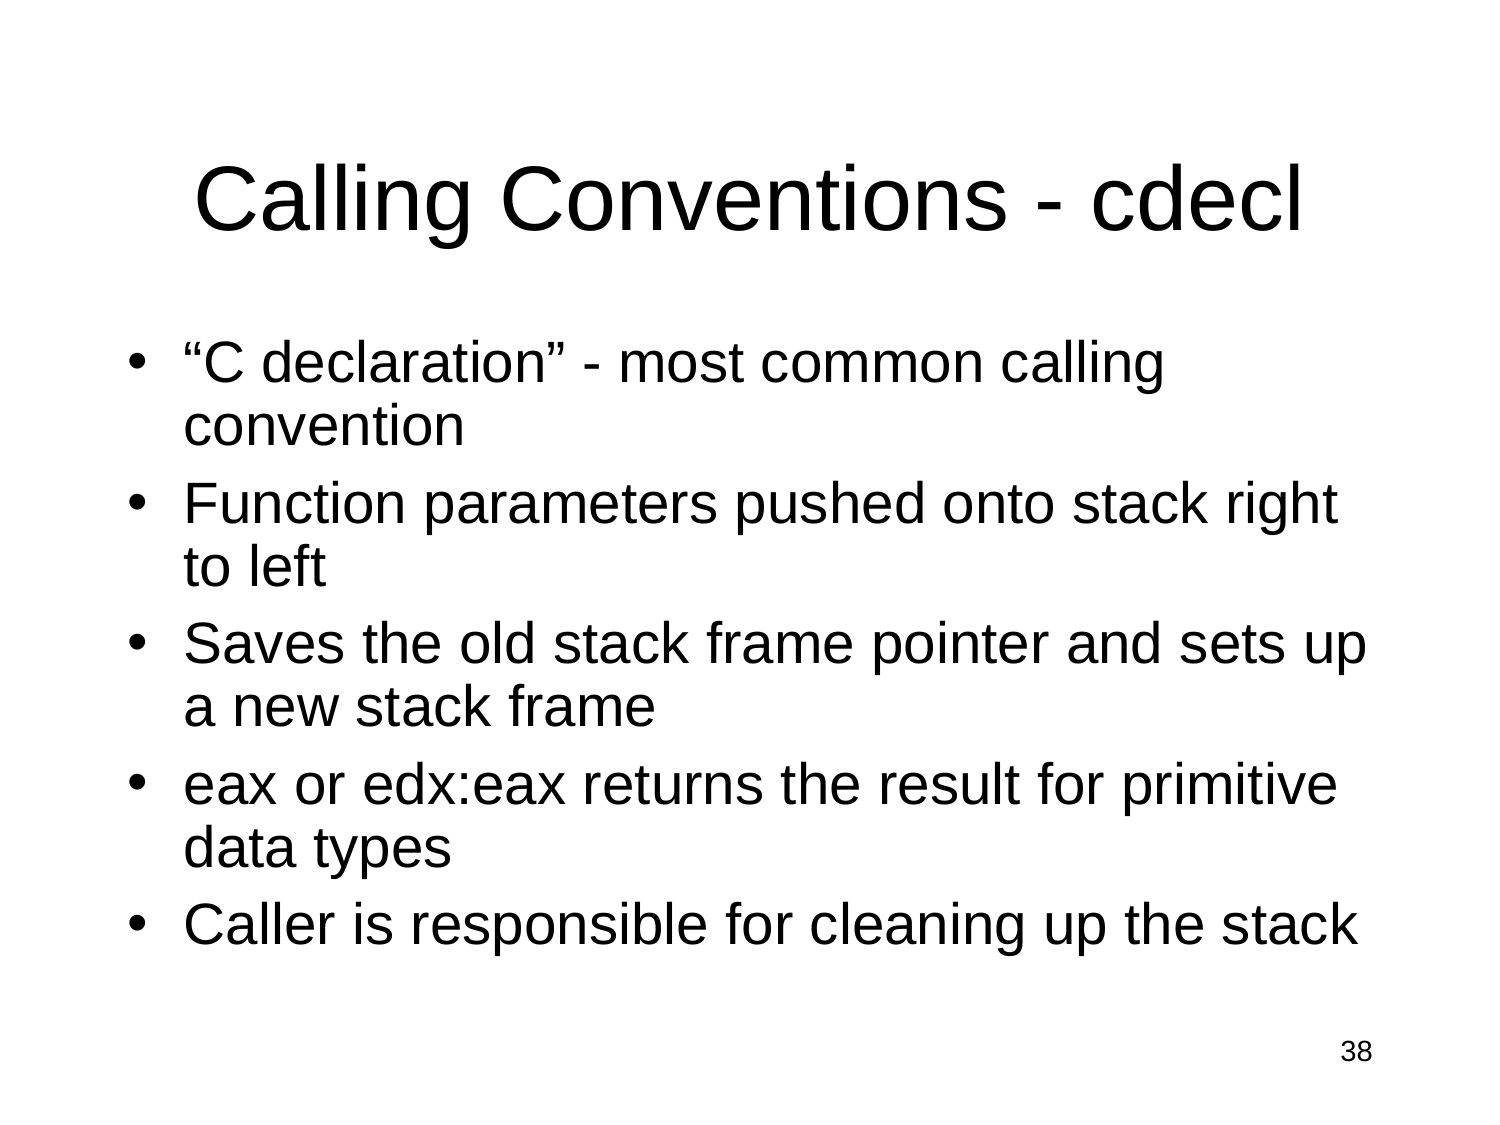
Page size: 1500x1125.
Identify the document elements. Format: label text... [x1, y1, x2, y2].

text_box <number> [1074, 1025, 1388, 1101]
title Calling Conventions - cdecl [112, 99, 1388, 288]
list “C declaration” - most common calling convention Function parameters pushed onto stack right to left Saves the old stack frame pointer and sets up a new stack frame eax or edx:eax returns the result for primitive data types Caller is responsible for cleaning up the stack [112, 324, 1388, 1001]
